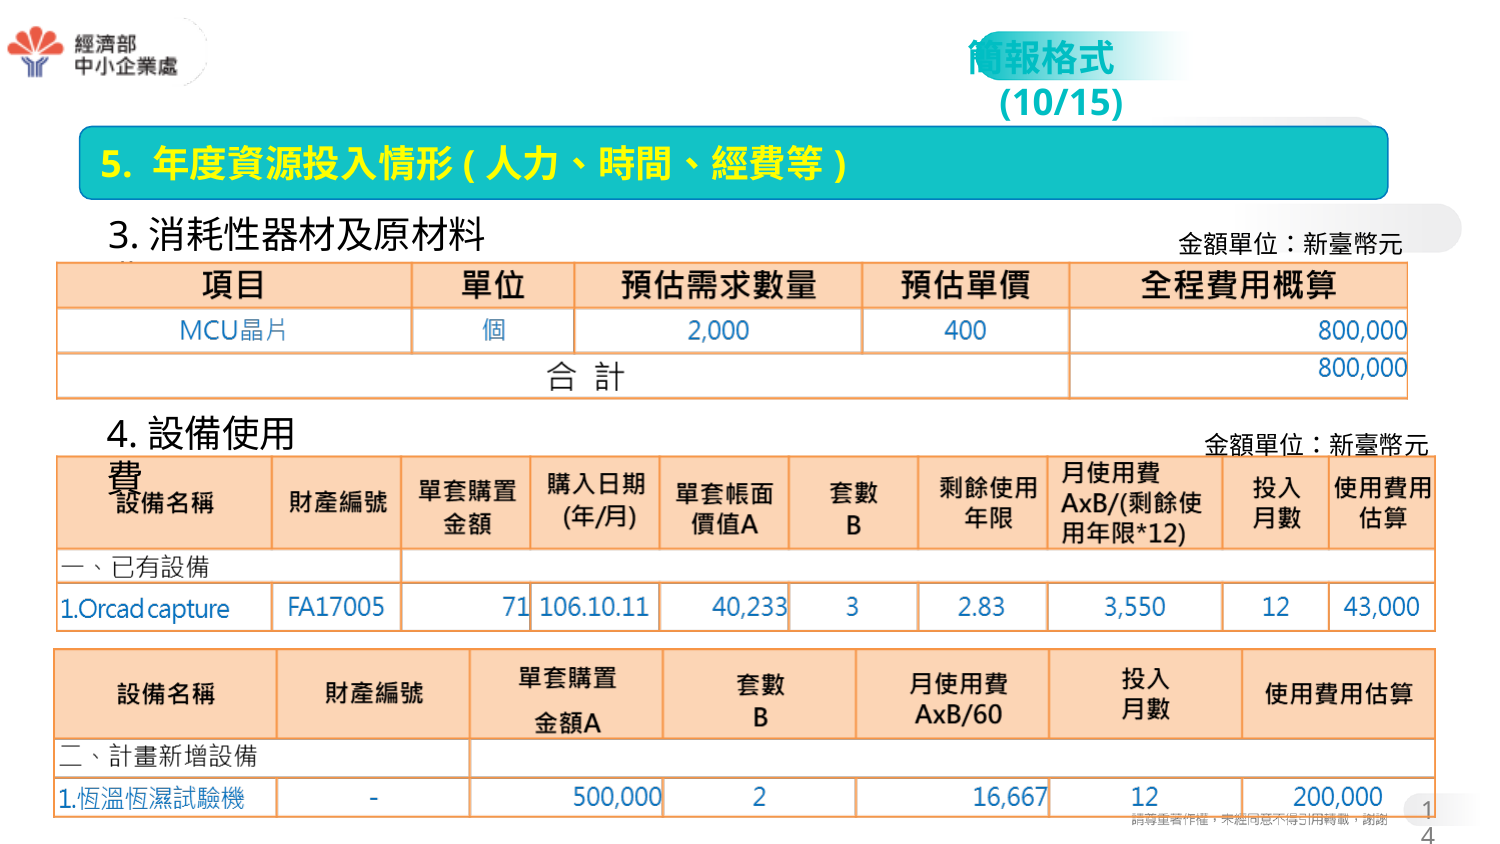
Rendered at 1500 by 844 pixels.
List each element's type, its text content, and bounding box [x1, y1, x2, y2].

picture [56, 255, 1408, 417]
picture [53, 649, 1436, 829]
text_box 4.設備使用費 [104, 417, 325, 458]
text_box 5. 年度資源投入情形(人力、時間、經費等) [79, 126, 1388, 200]
list 簡報格式(10/15) [952, 27, 1478, 131]
picture [56, 451, 1436, 639]
text_box 金額單位：新臺幣元 [1189, 421, 1447, 468]
text_box 金額單位：新臺幣元 [1163, 221, 1421, 267]
text_box 3.消耗性器材及原材料費 [106, 209, 514, 255]
text_box 14 [1405, 787, 1464, 833]
